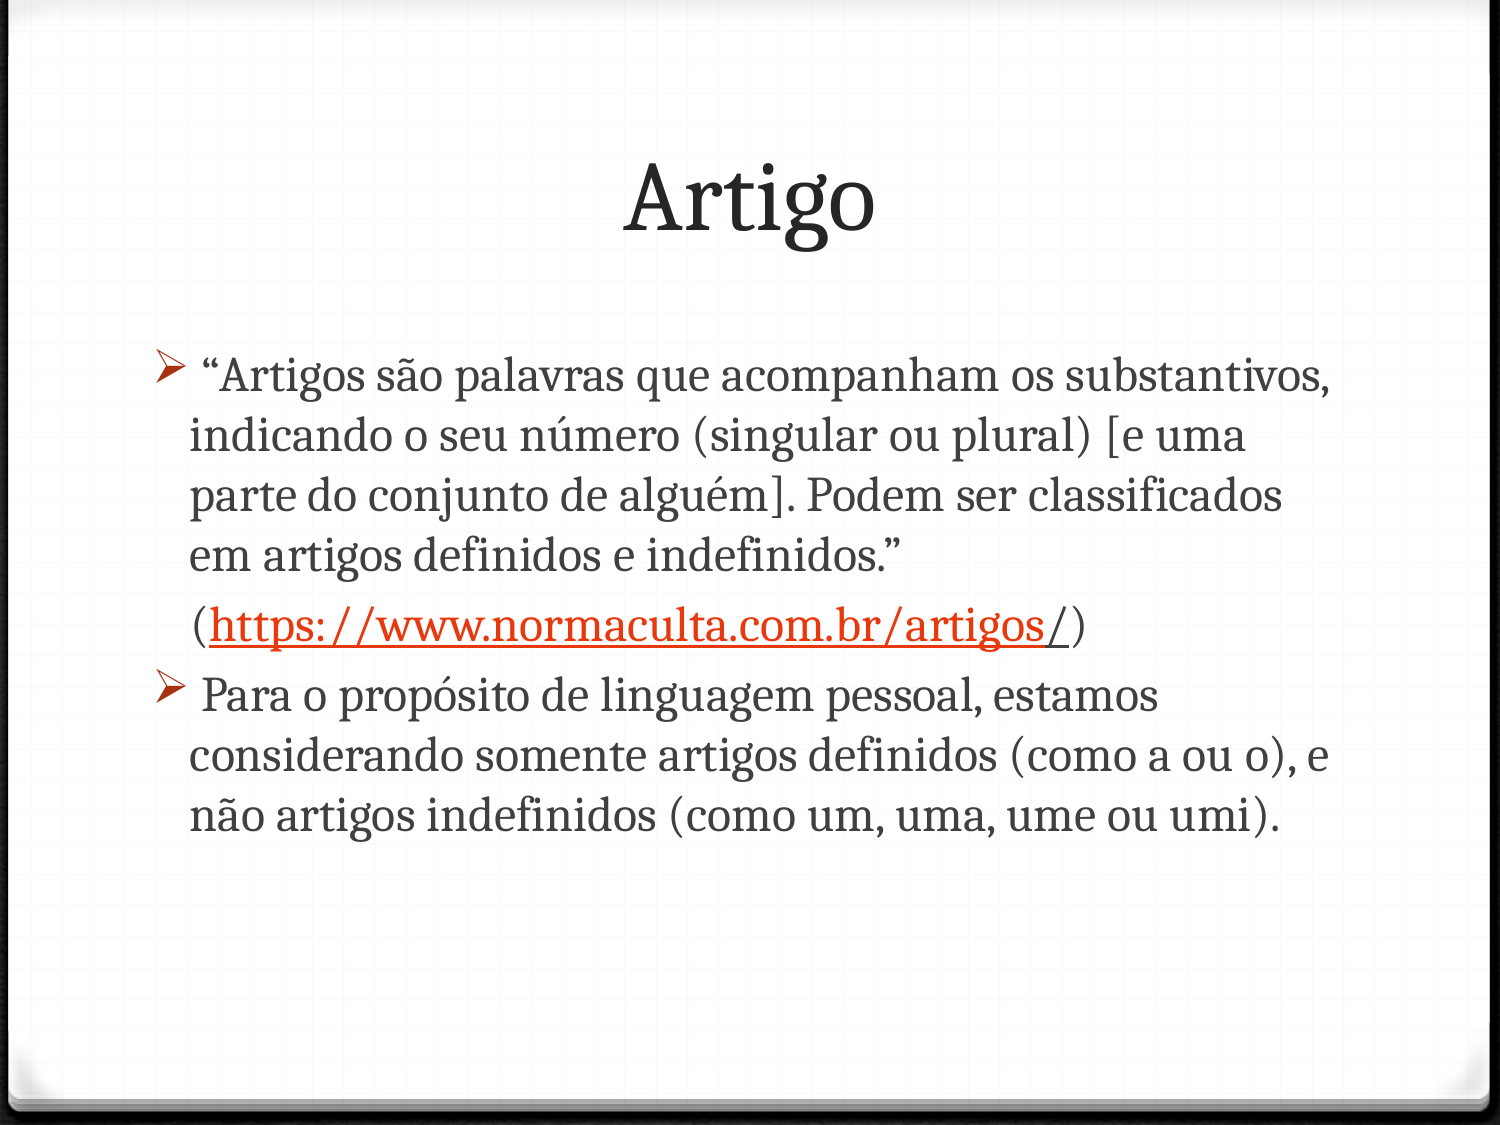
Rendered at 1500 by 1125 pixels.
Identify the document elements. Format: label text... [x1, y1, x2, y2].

list “Artigos são palavras que acompanham os substantivos, indicando o seu número (singular ou plural) [e uma parte do conjunto de alguém]. Podem ser classificados em artigos definidos e indefinidos.” (https://www.normaculta.com.br/artigos/) Para o propósito de linguagem pessoal, estamos considerando somente artigos definidos (como a ou o), e não artigos indefinidos (como um, uma, ume ou umi). [137, 334, 1363, 983]
title Artigo [90, 71, 1410, 309]
picture [0, 0, 1500, 1125]
